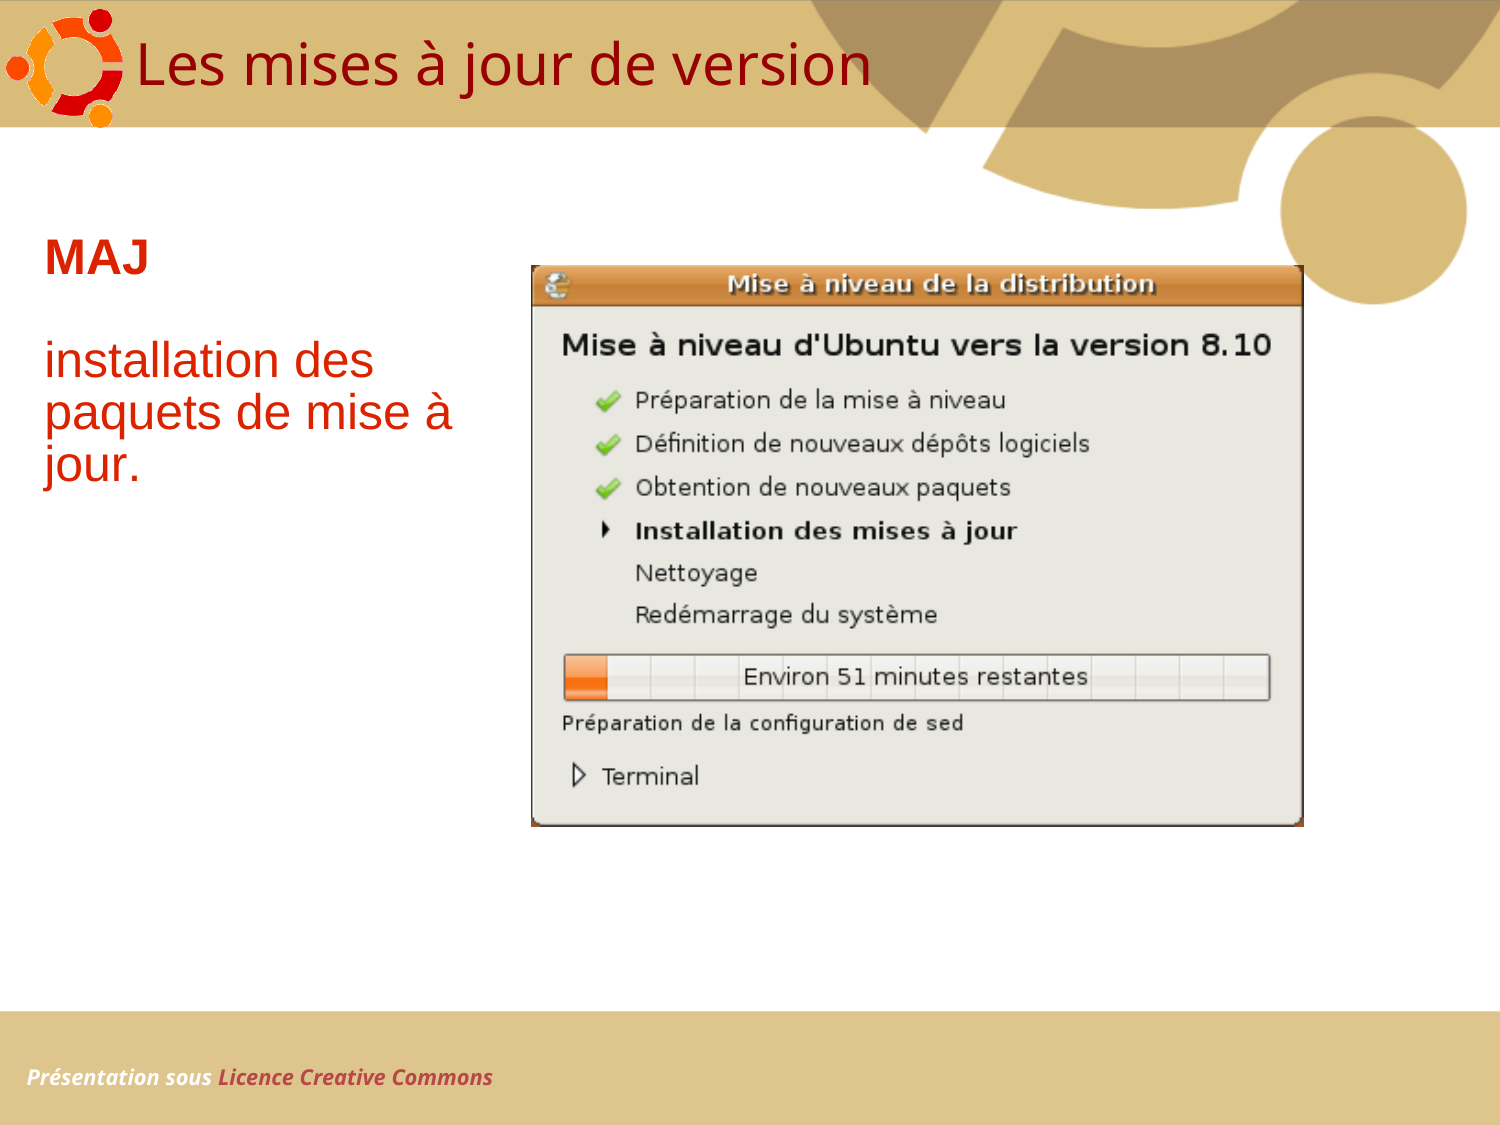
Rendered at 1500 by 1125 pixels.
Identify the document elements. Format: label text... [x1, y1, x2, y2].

title Les mises à jour de version [135, 0, 1417, 177]
text_box MAJ installation des paquets de mise à jour. [29, 225, 502, 680]
picture [0, 0, 1500, 827]
